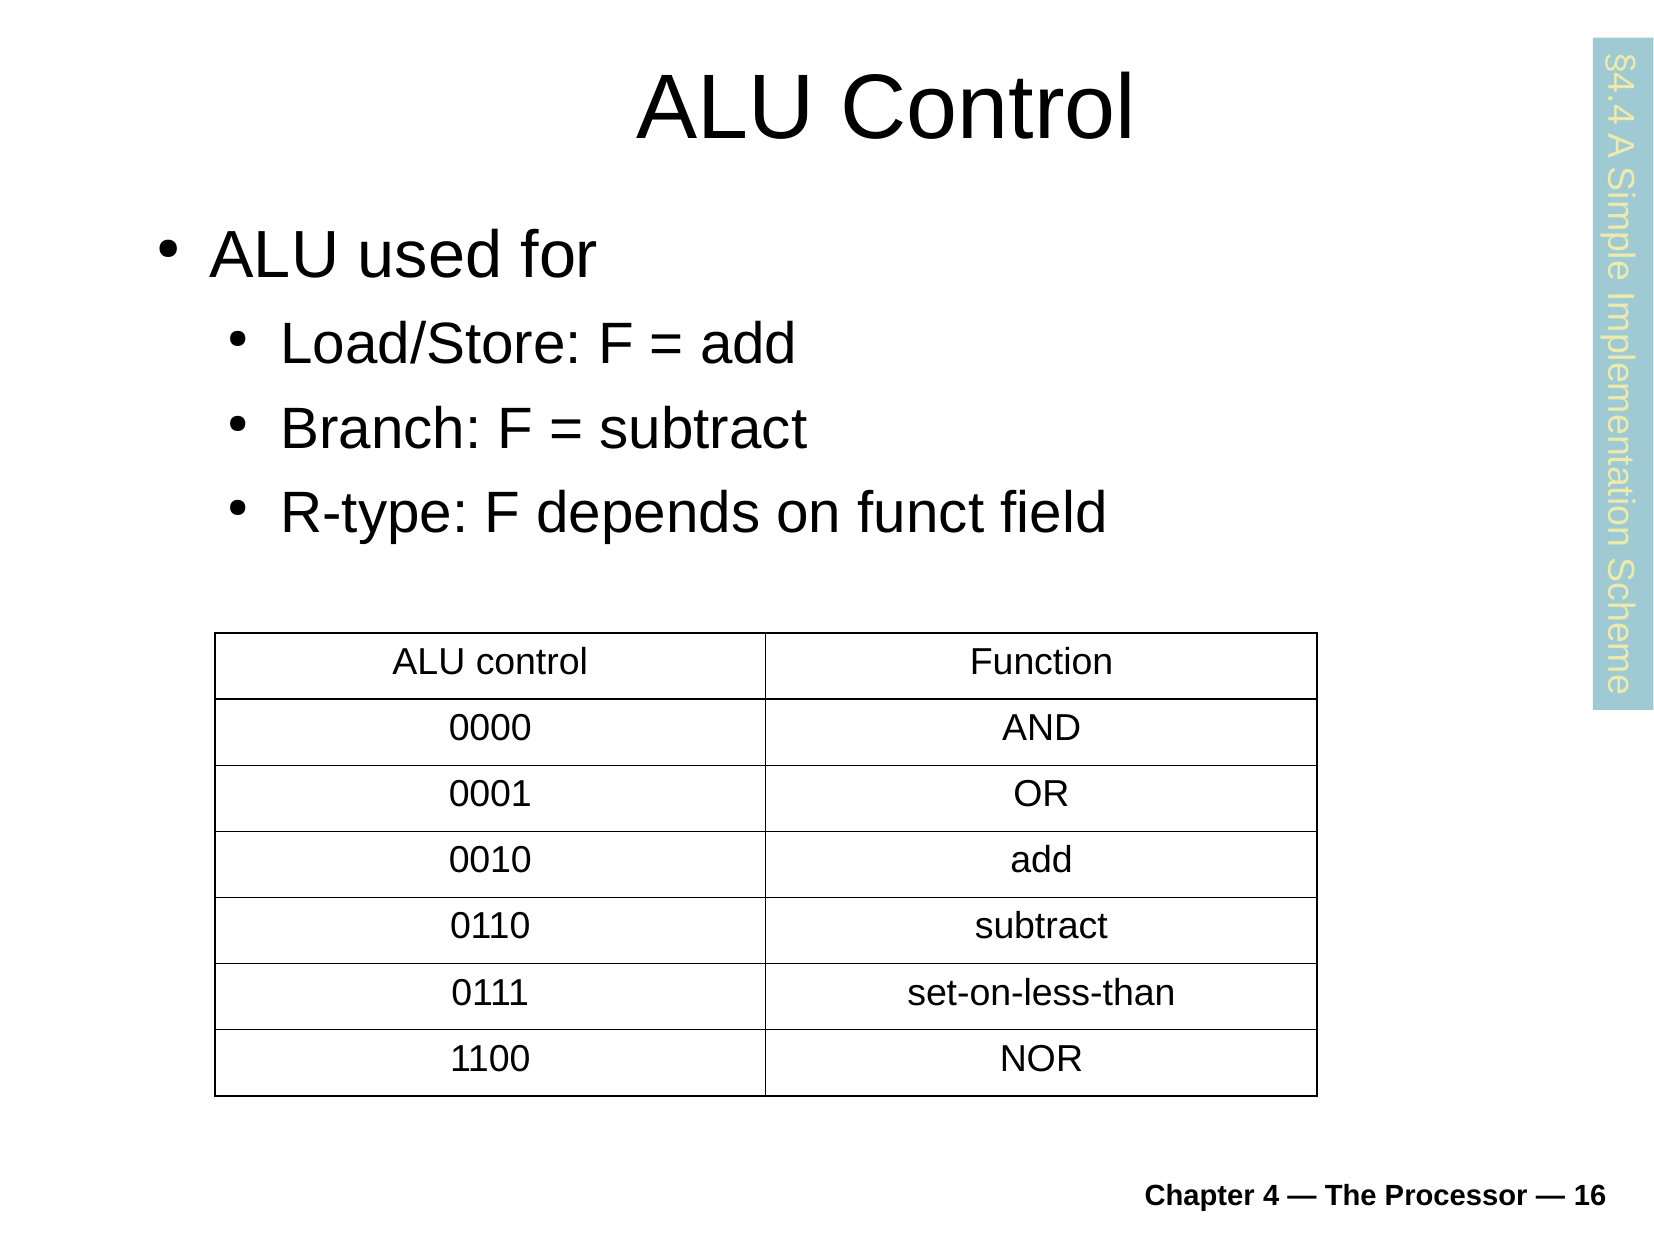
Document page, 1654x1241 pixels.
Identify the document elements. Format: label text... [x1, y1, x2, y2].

table_cell 0000 [216, 700, 765, 765]
table_cell add [766, 832, 1316, 897]
table_cell NOR [766, 1030, 1316, 1095]
text_box Chapter 4 — The Processor — <number> [305, 1153, 1622, 1219]
table_cell set-on-less-than [766, 964, 1316, 1029]
table_header ALU control [216, 634, 765, 698]
text_box §4.4 A Simple Implementation Scheme [1592, 37, 1654, 710]
table_cell 0010 [216, 832, 765, 897]
table_cell 0111 [216, 964, 765, 1029]
table_cell 0001 [216, 766, 765, 831]
table_cell 1100 [216, 1030, 765, 1095]
table_cell subtract [766, 898, 1316, 963]
table_cell 0110 [216, 898, 765, 963]
table_cell AND [766, 700, 1316, 765]
table_cell OR [766, 766, 1316, 831]
list ALU used for Load/Store: F = add Branch: F = subtract R-type: F depends on funct field [123, 203, 1592, 635]
table_header Function [766, 634, 1316, 698]
title ALU Control [123, 26, 1618, 165]
